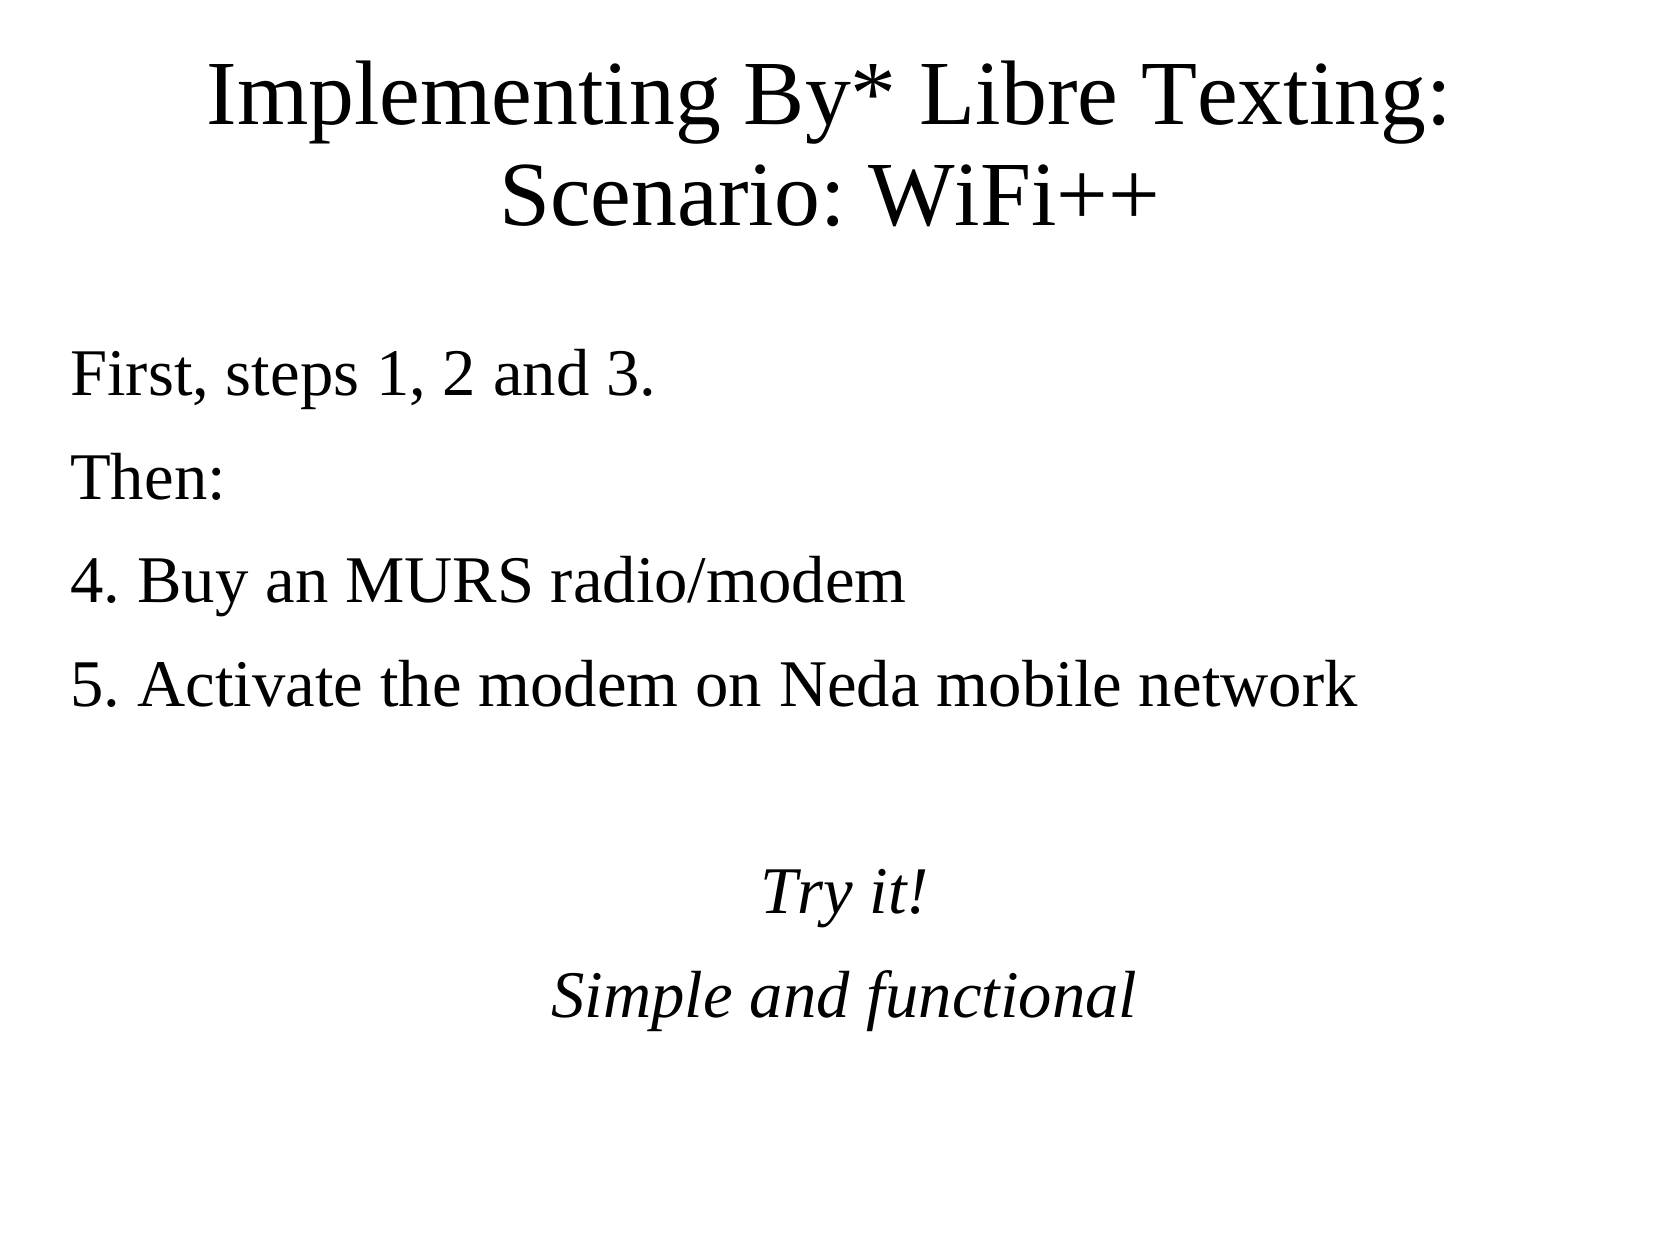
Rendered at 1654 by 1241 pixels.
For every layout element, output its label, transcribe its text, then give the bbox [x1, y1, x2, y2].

list First, steps 1, 2 and 3. Then: 4. Buy an MURS radio/modem 5. Activate the modem on Neda mobile network Try it! Simple and functional [52, 336, 1620, 1202]
title Implementing By* Libre Texting: Scenario: WiFi++ [124, 32, 1537, 256]
